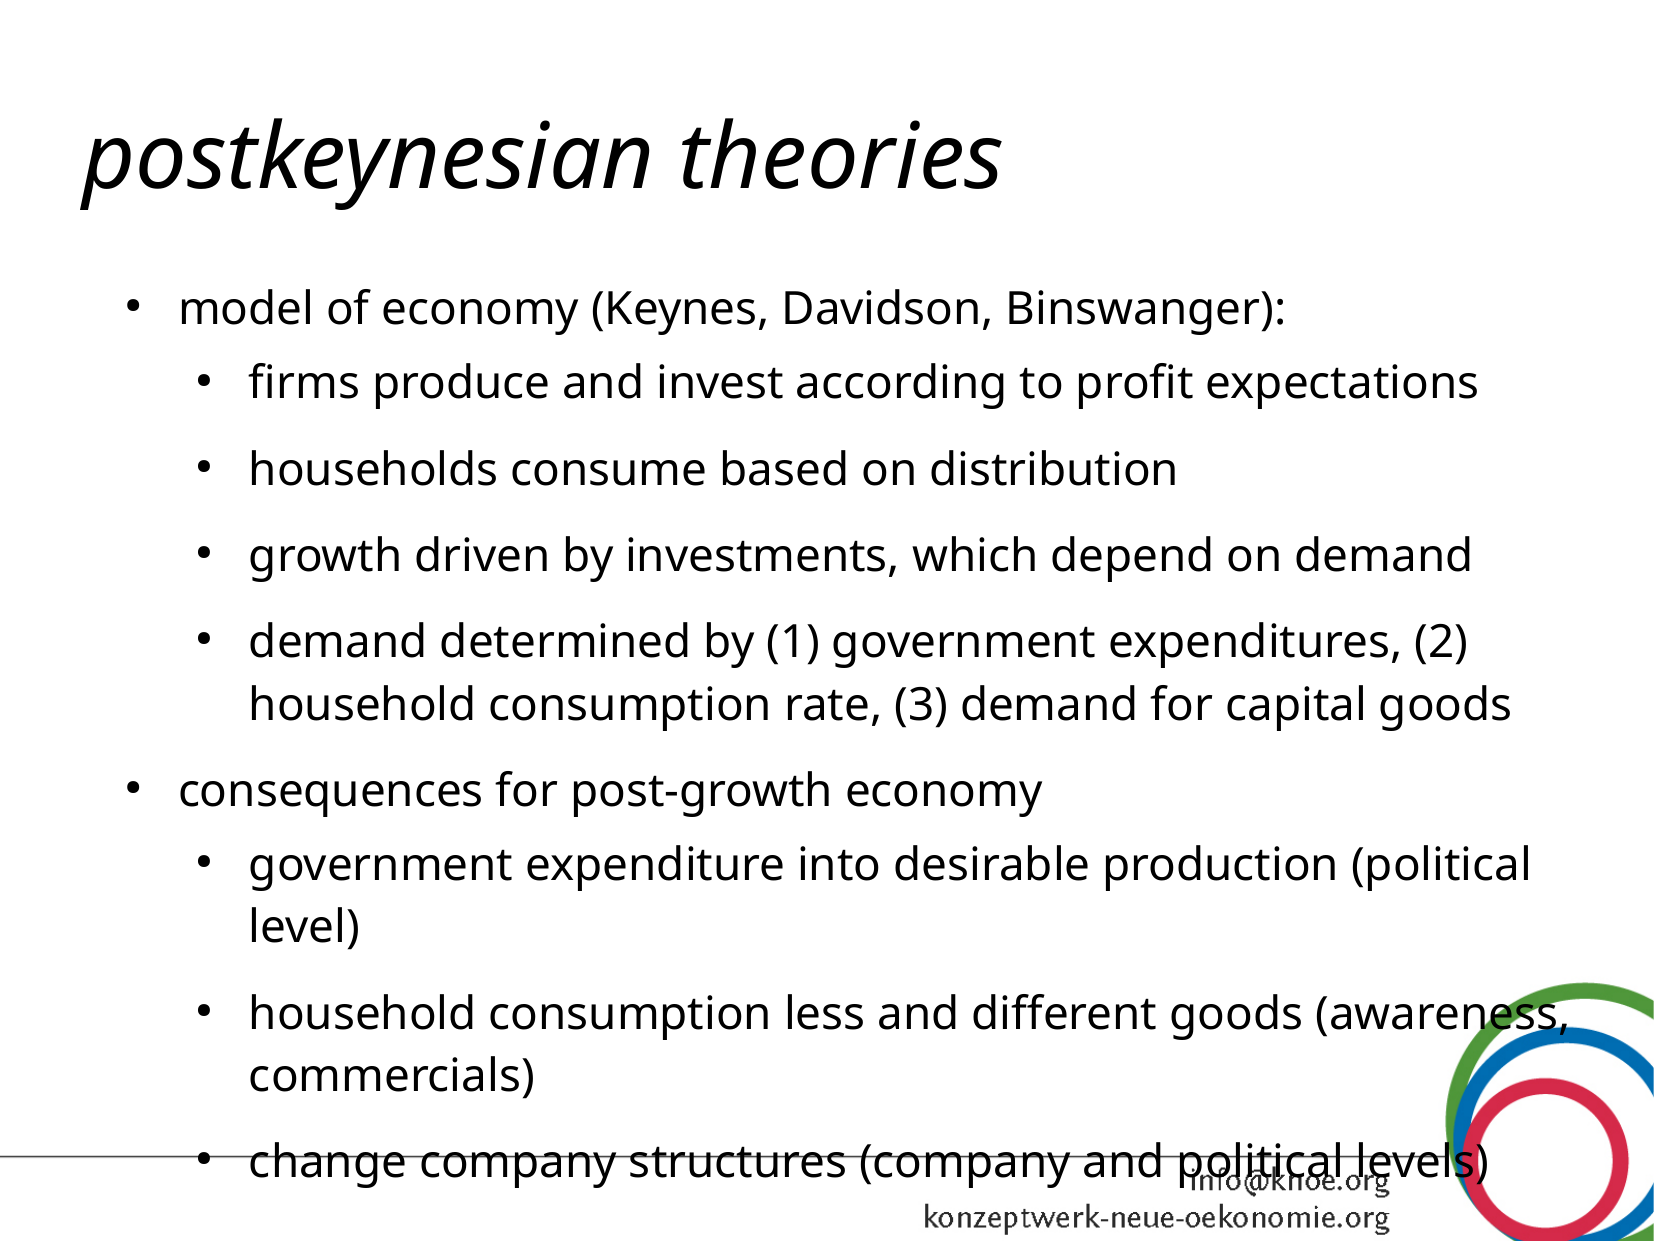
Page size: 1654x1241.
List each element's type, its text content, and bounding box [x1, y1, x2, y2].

picture [0, 0, 1654, 1241]
title postkeynesian theories [82, 49, 1571, 257]
list model of economy (Keynes, Davidson, Binswanger): firms produce and invest according to profit expectations households consume based on distribution growth driven by investments, which depend on demand demand determined by (1) government expenditures, (2) household consumption rate, (3) demand for capital goods consequences for post-growth economy government expenditure into desirable production (political level) household consumption less and different goods (awareness, commercials) change company structures (company and political levels) [107, 275, 1602, 1095]
